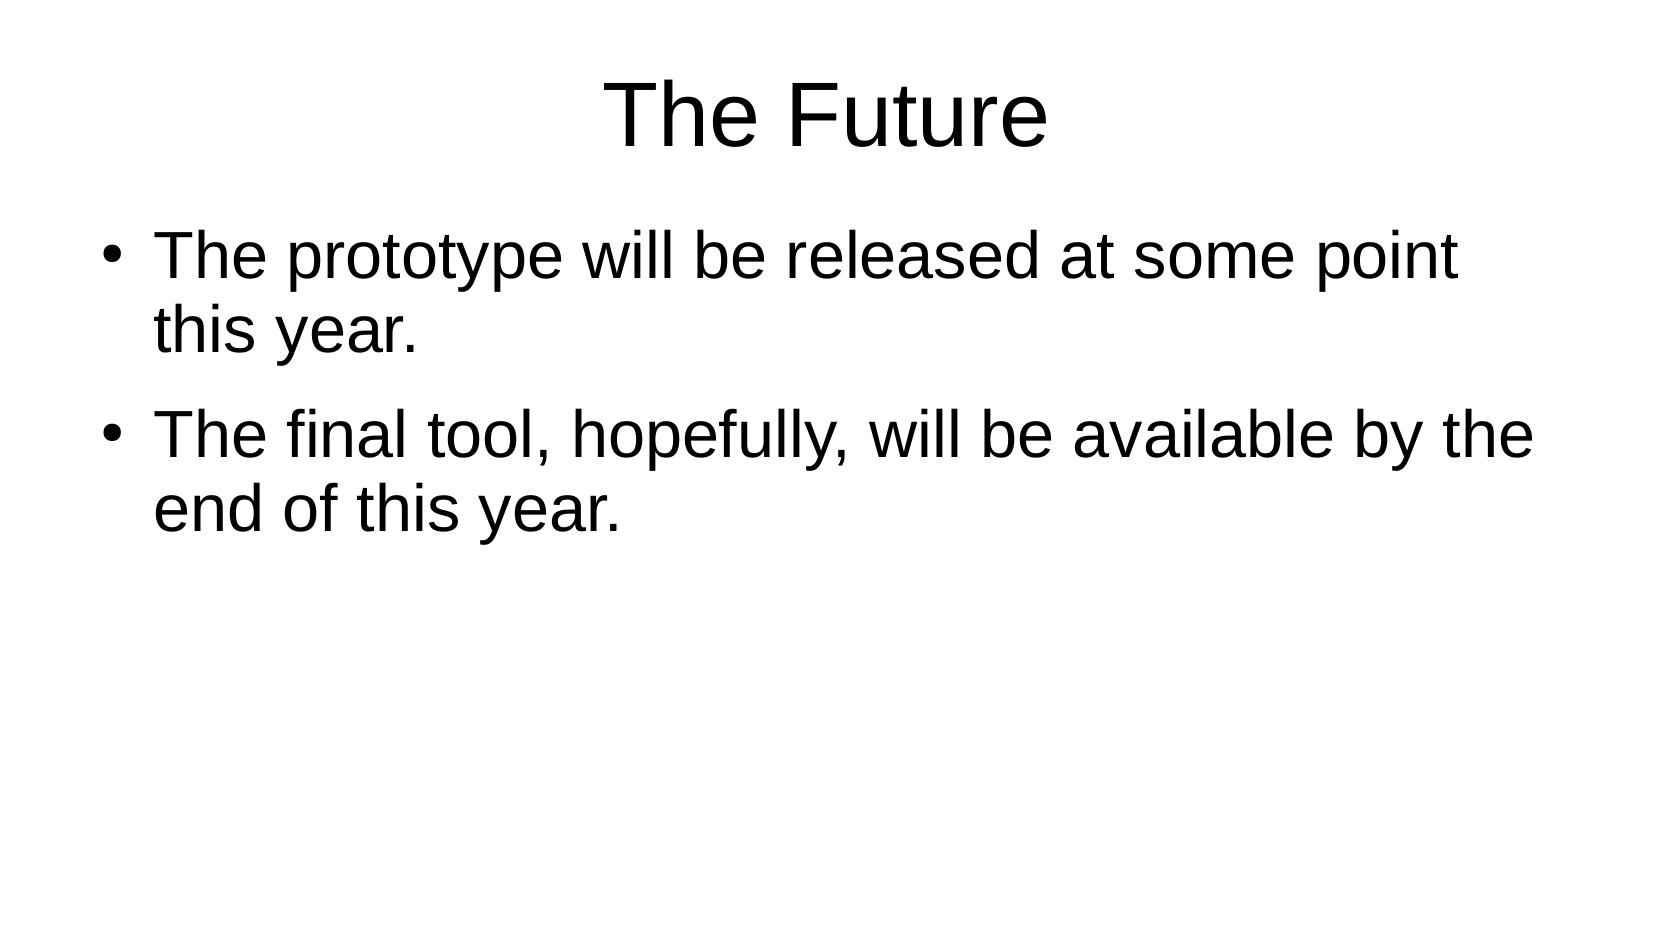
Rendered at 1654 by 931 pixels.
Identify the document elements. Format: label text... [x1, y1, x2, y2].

title The Future [82, 37, 1571, 193]
list The prototype will be released at some point this year. The final tool, hopefully, will be available by the end of this year. [82, 217, 1571, 758]
